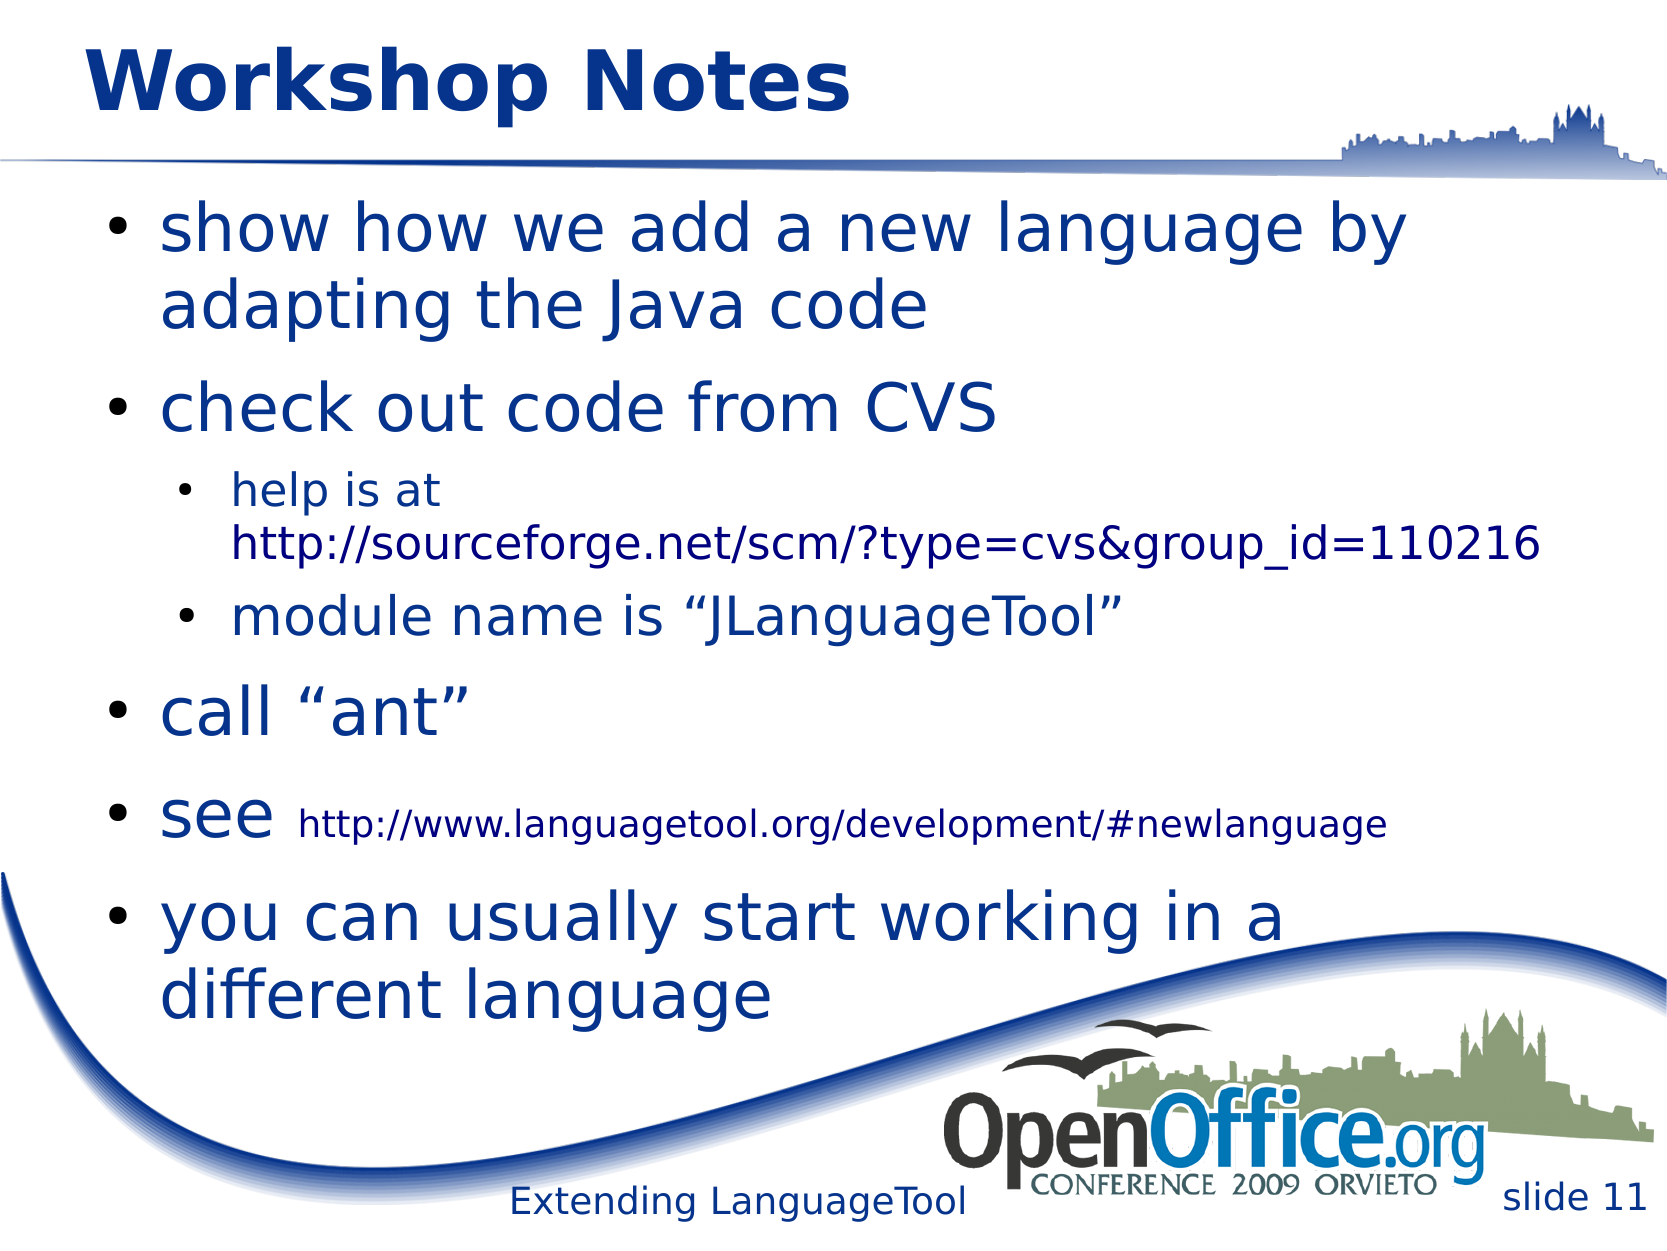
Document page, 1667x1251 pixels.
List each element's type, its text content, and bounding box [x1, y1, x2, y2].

picture [1589, 872, 1667, 1205]
title Workshop Notes [83, 33, 1634, 131]
picture [0, 104, 1667, 180]
picture [1, 872, 88, 1205]
list show how we add a new language by adapting the Java code check out code from CVS help is at http://sourceforge.net/scm/?type=cvs&group_id=110216 module name is “JLanguageTool” call “ant” see http://www.languagetool.org/development/#newlanguage you can usually start working in a different language [88, 188, 1589, 1250]
